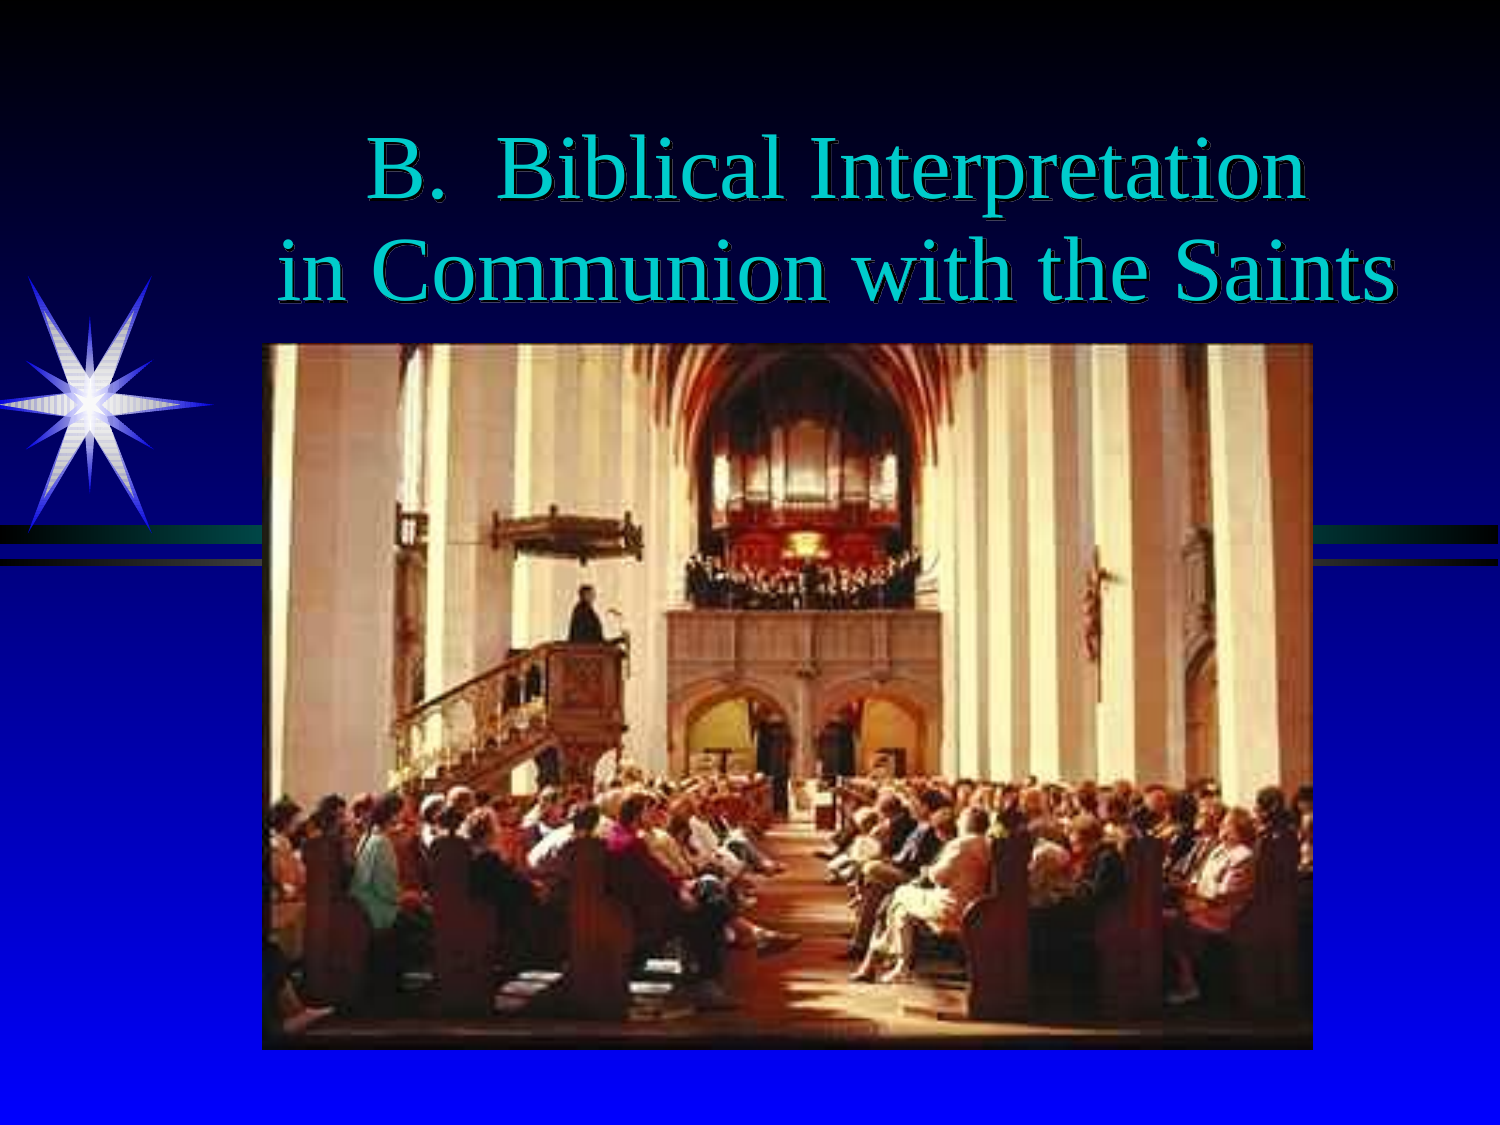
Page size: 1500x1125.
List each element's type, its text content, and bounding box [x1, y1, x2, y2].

picture [262, 343, 1313, 1051]
title B. Biblical Interpretation in Communion with the Saints [200, 109, 1476, 328]
